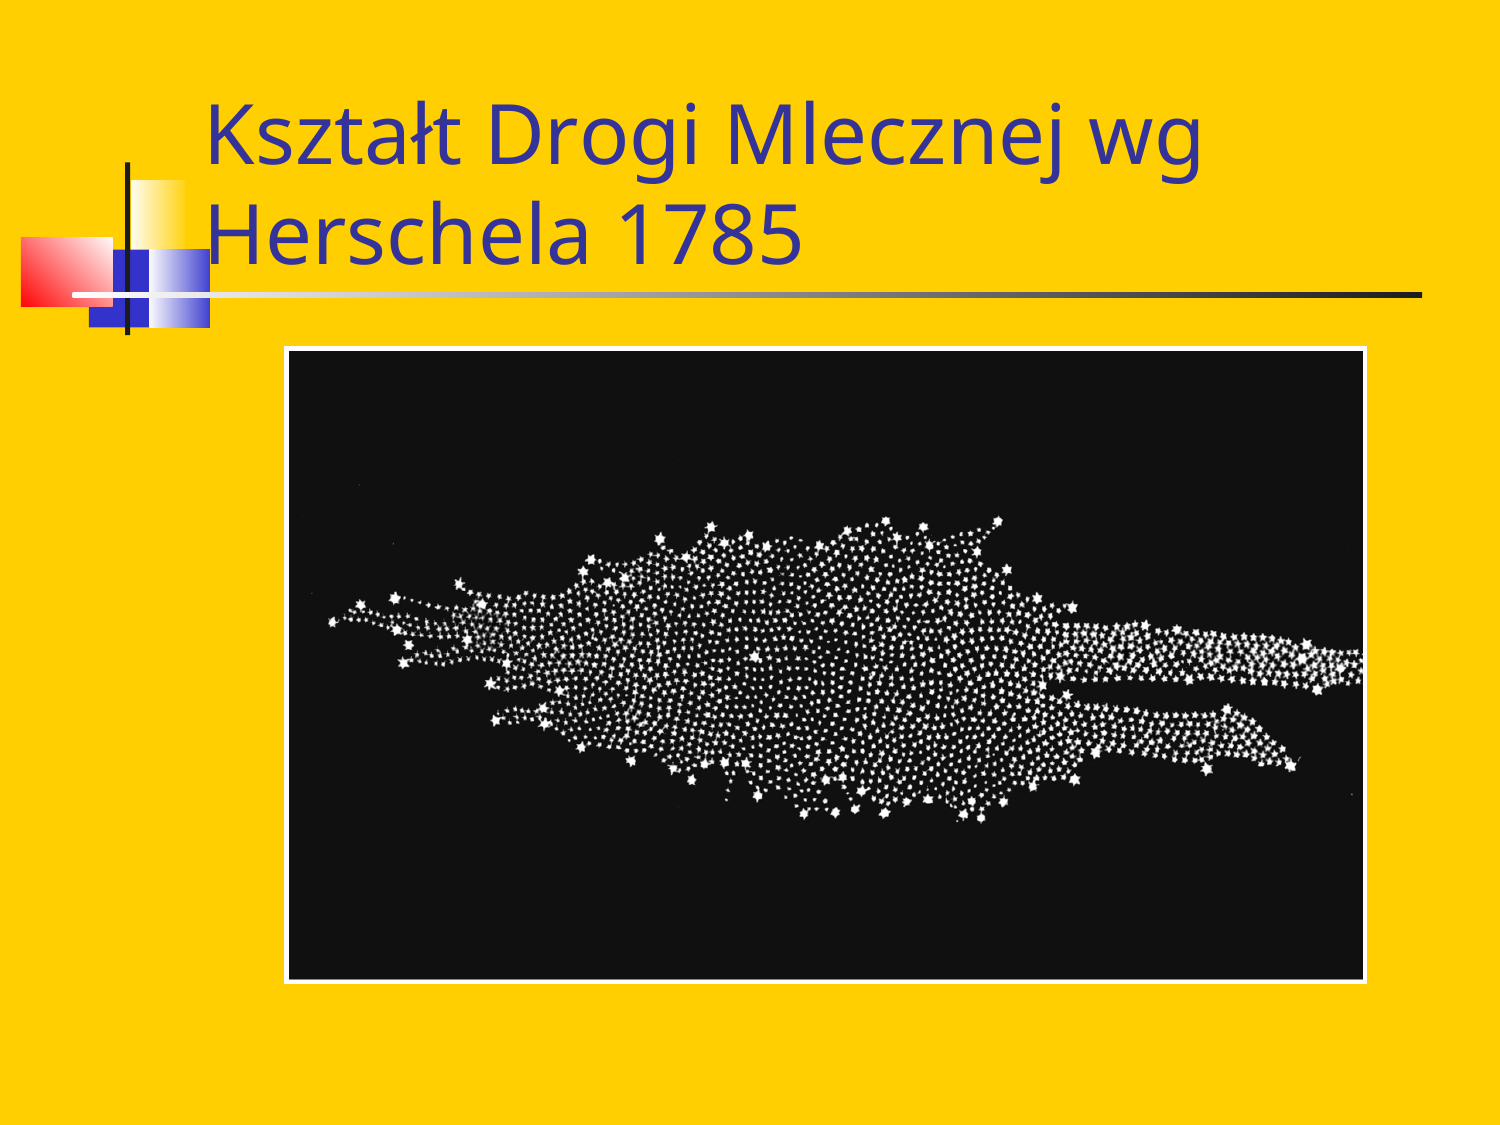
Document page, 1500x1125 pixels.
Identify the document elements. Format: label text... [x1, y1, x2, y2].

title Kształt Drogi Mlecznej wg Herschela 1785 [188, 73, 1468, 289]
text_box [284, 346, 1367, 984]
